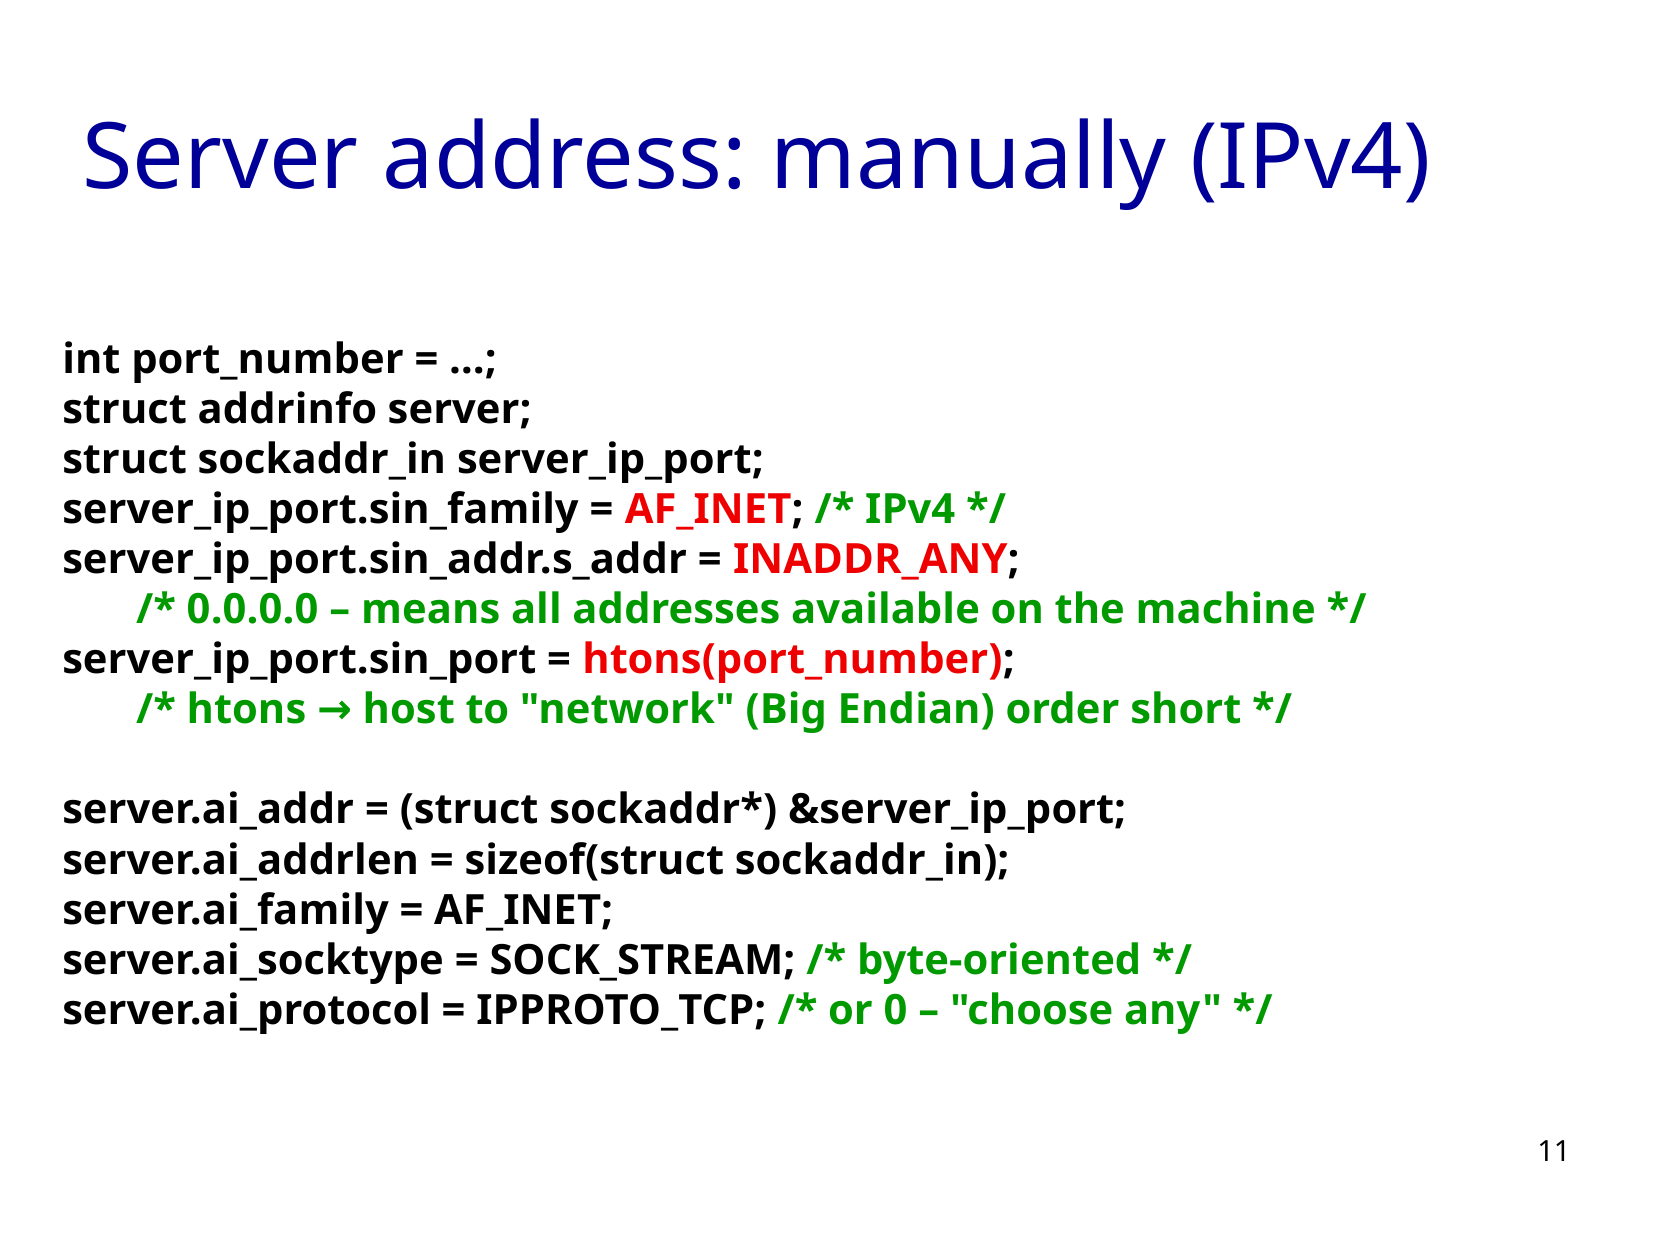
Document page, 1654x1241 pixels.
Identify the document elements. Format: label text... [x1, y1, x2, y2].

title Server address: manually (IPv4) [82, 49, 1571, 257]
text_box int port_number = …; struct addrinfo server; struct sockaddr_in server_ip_port; server_ip_port.sin_family = AF_INET; /* IPv4 */ server_ip_port.sin_addr.s_addr = INADDR_ANY; /* 0.0.0.0 – means all addresses available on the machine */ server_ip_port.sin_port = htons(port_number); /* htons → host to "network" (Big Endian) order short */ server.ai_addr = (struct sockaddr*) &server_ip_port; server.ai_addrlen = sizeof(struct sockaddr_in); server.ai_family = AF_INET; server.ai_socktype = SOCK_STREAM; /* byte-oriented */ server.ai_protocol = IPPROTO_TCP; /* or 0 – "choose any" */ [47, 324, 1560, 1040]
